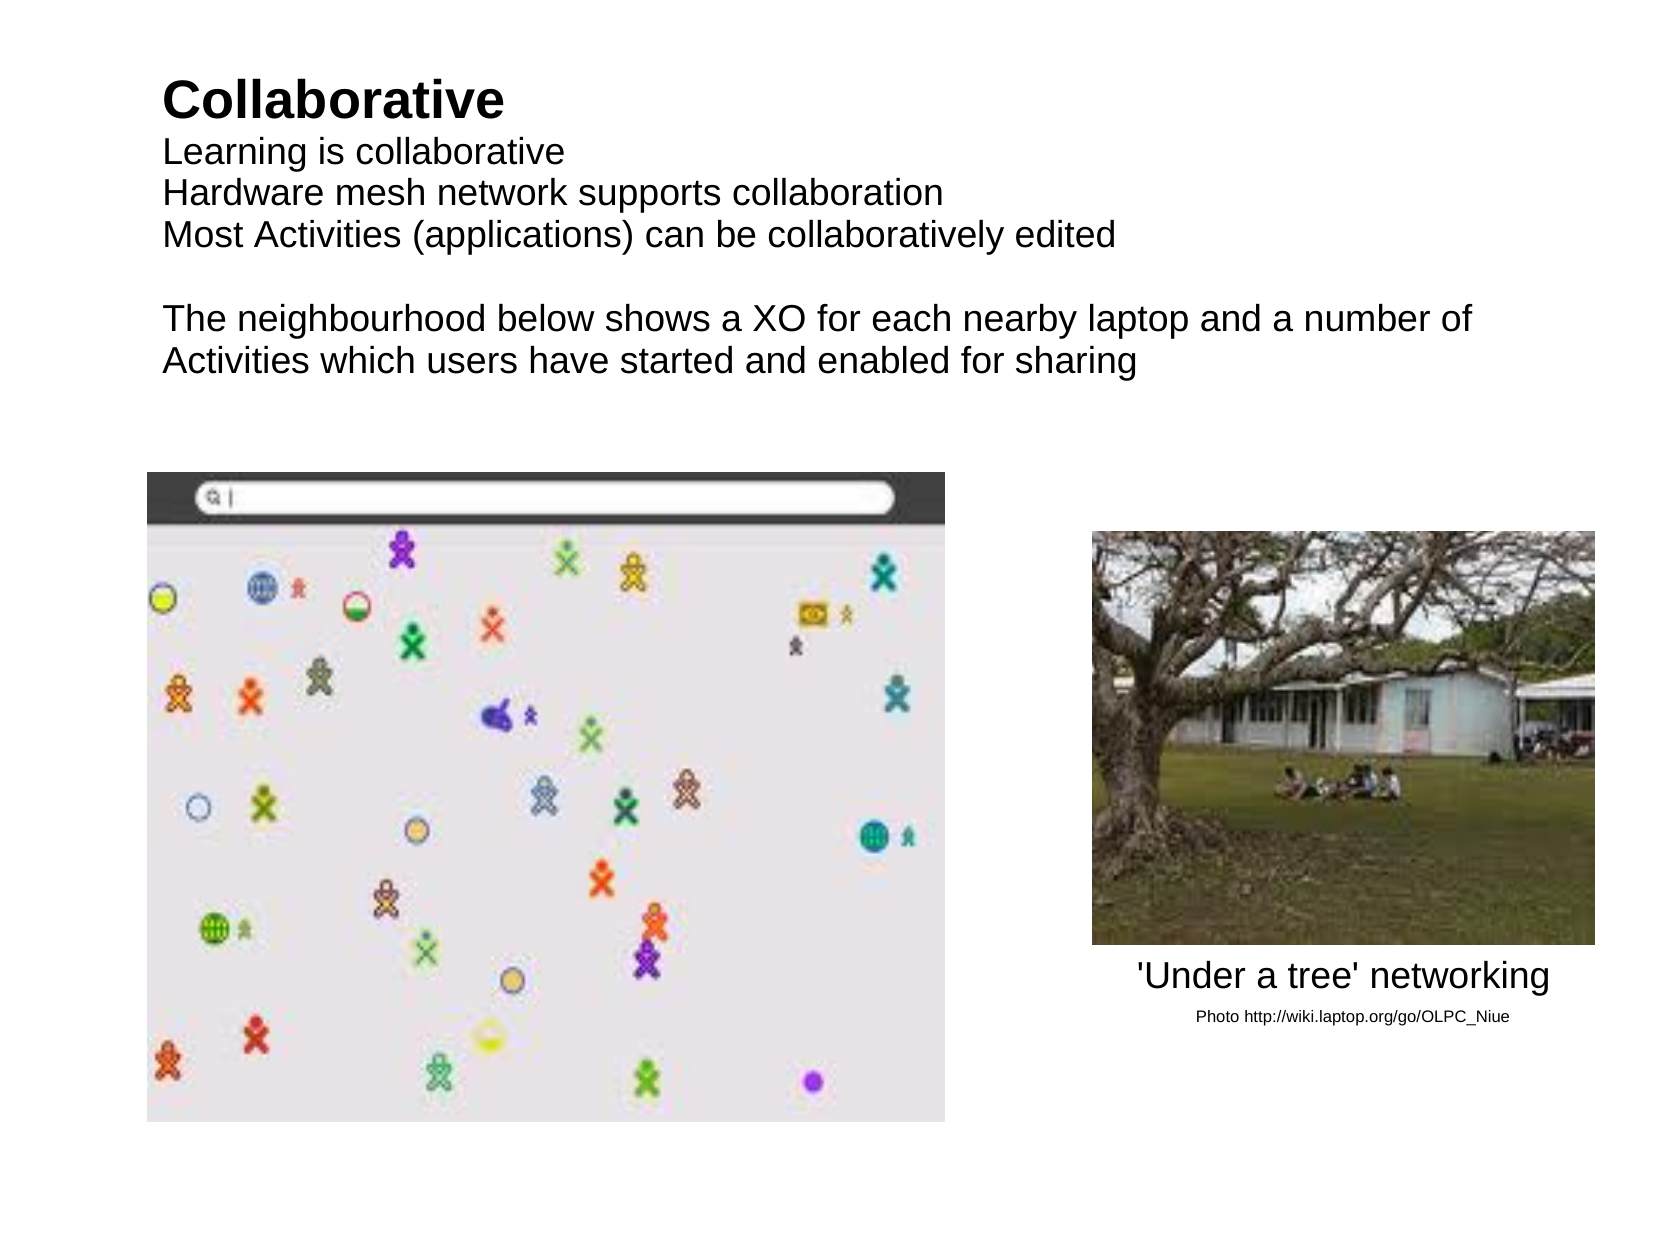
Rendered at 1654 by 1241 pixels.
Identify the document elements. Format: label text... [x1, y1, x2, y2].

text_box Photo http://wiki.laptop.org/go/OLPC_Niue [1180, 999, 1565, 1034]
picture [1092, 531, 1595, 945]
text_box 'Under a tree' networking [1122, 947, 1565, 1004]
text_box Collaborative Learning is collaborative Hardware mesh network supports collaboration Most Activities (applications) can be collaboratively edited The neighbourhood below shows a XO for each nearby laptop and a number of Activities which users have started and enabled for sharing [147, 59, 1595, 473]
picture [147, 472, 945, 1122]
